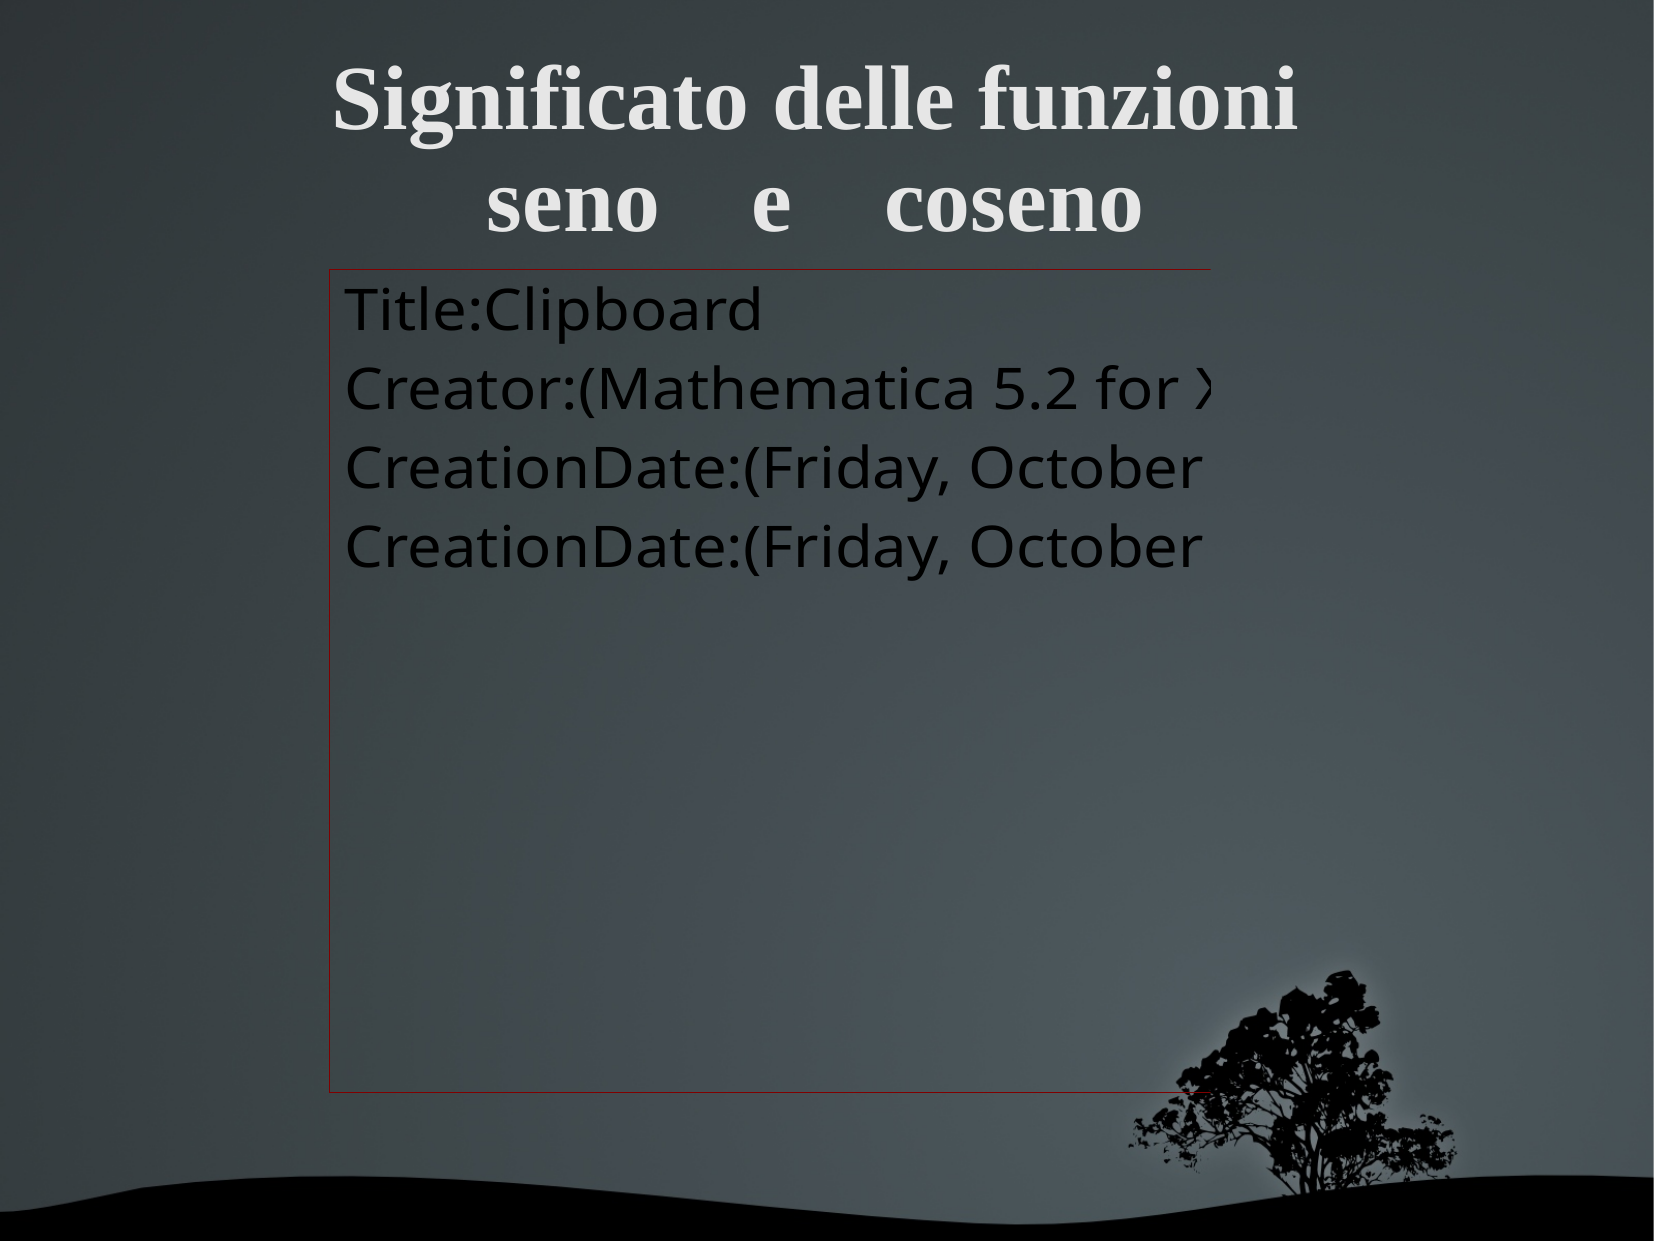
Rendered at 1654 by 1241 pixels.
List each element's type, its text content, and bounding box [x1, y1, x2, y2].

picture [0, 0, 1654, 1241]
title Significato delle funzioni seno e coseno [121, 30, 1534, 270]
